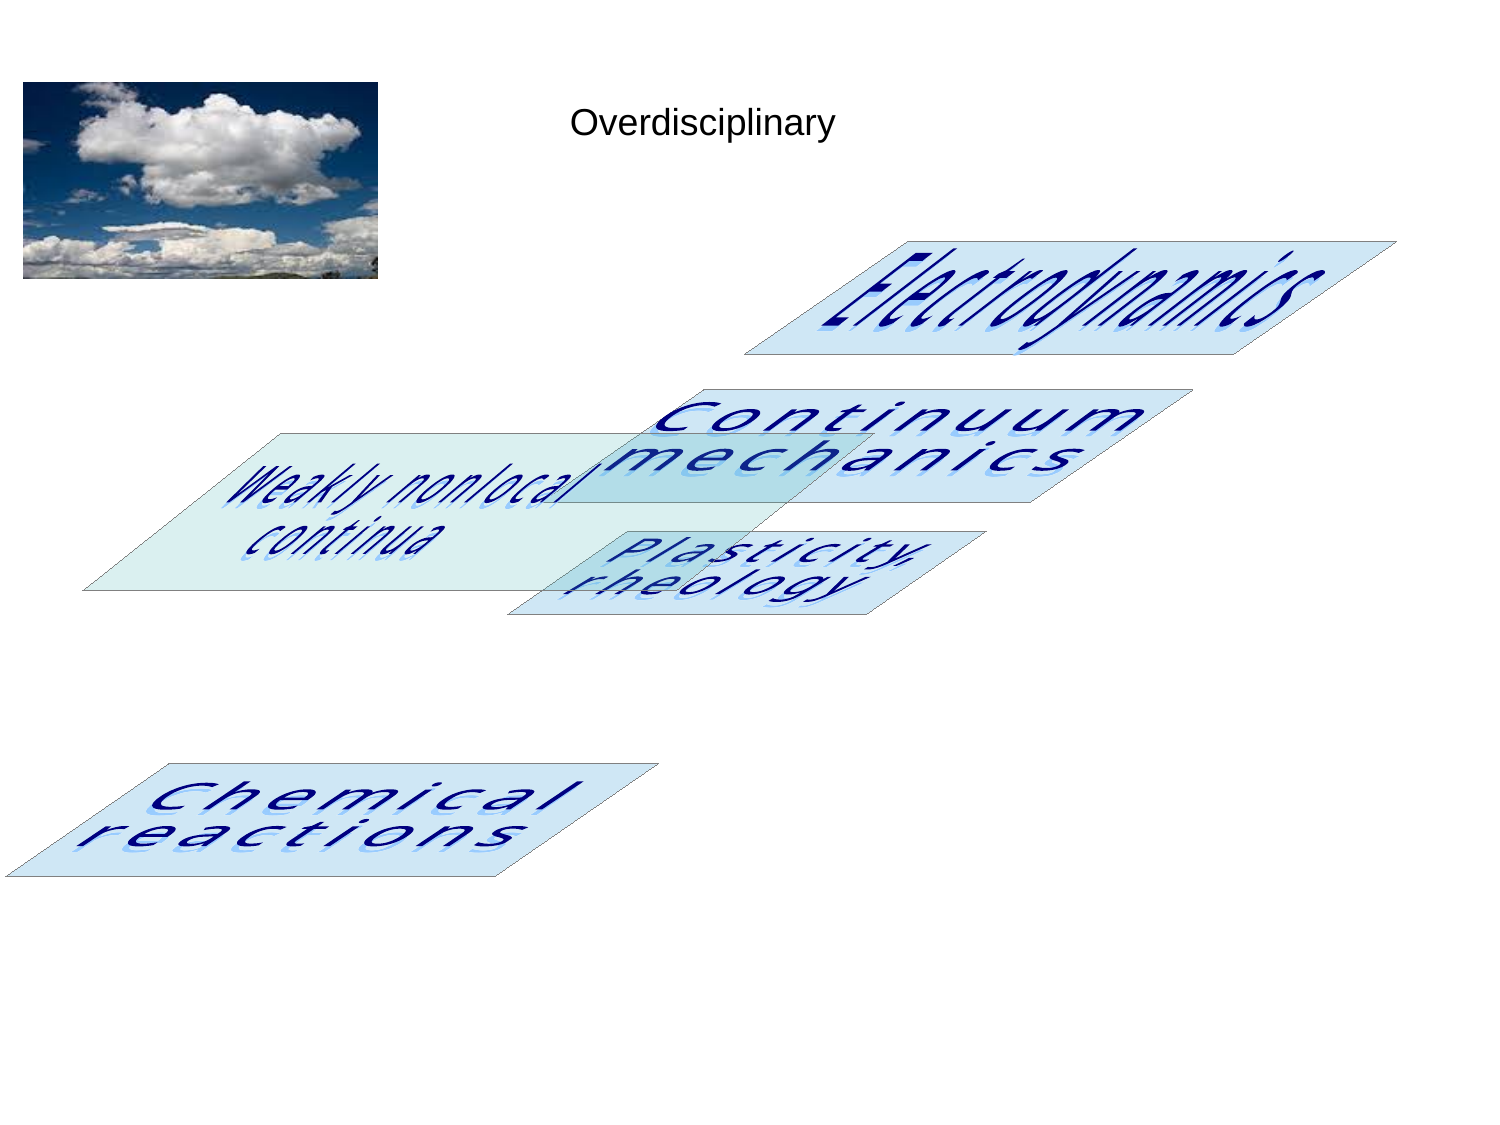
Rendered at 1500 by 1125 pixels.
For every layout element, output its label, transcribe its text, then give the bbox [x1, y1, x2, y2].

text_box [744, 241, 1397, 355]
text_box C o n t i n u u m m e c h a n i c s [955, 409, 1012, 432]
text_box E l e c t r o d y n a m i c s [937, 258, 1026, 327]
text_box [5, 763, 659, 877]
text_box C h e m i c a l r e a c t i o n s [323, 826, 360, 847]
text_box W e a k l y n o n l o c a l c o n t i n u a [380, 526, 424, 555]
text_box C h e m i c a l r e a c t i o n s [76, 826, 130, 847]
text_box W e a k l y n o n l o c a l c o n t i n u a [262, 474, 301, 504]
text_box W e a k l y n o n l o c a l c o n t i n u a [284, 474, 325, 504]
text_box P l a s t i c i t y, r h e o l o g y [855, 540, 894, 563]
text_box W e a k l y n o n l o c a l c o n t i n u a [246, 525, 286, 555]
text_box C h e m i c a l r e a c t i o n s [396, 789, 433, 810]
text_box C o n t i n u u m m e c h a n i c s [656, 401, 722, 432]
text_box E l e c t r o d y n a m i c s [1219, 270, 1298, 327]
text_box W e a k l y n o n l o c a l c o n t i n u a [404, 525, 445, 555]
text_box C h e m i c a l r e a c t i o n s [286, 821, 330, 847]
text_box C o n t i n u u m m e c h a n i c s [711, 409, 761, 432]
text_box W e a k l y n o n l o c a l c o n t i n u a [386, 474, 430, 503]
text_box E l e c t r o d y n a m i c s [1243, 270, 1325, 327]
text_box W e a k l y n o n l o c a l c o n t i n u a [306, 463, 356, 503]
text_box E l e c t r o d y n a m i c s [1118, 270, 1199, 327]
text_box W e a k l y n o n l o c a l c o n t i n u a [331, 463, 381, 503]
text_box C h e m i c a l r e a c t i o n s [268, 789, 316, 810]
text_box W e a k l y n o n l o c a l c o n t i n u a [416, 474, 455, 504]
text_box C o n t i n u u m m e c h a n i c s [950, 449, 986, 471]
text_box W e a k l y n o n l o c a l c o n t i n u a [269, 525, 308, 555]
text_box C o n t i n u u m m e c h a n i c s [859, 409, 896, 431]
text_box P l a s t i c i t y, r h e o l o g y [799, 543, 842, 563]
picture [23, 82, 378, 279]
text_box C h e m i c a l r e a c t i o n s [482, 789, 535, 810]
text_box C o n t i n u u m m e c h a n i c s [841, 448, 893, 471]
text_box P l a s t i c i t y, r h e o l o g y [679, 576, 721, 595]
text_box C o n t i n u u m m e c h a n i c s [1031, 448, 1085, 471]
text_box P l a s t i c i t y, r h e o l o g y [803, 576, 871, 602]
text_box E l e c t r o d y n a m i c s [990, 270, 1068, 327]
text_box C o n t i n u u m m e c h a n i c s [762, 409, 820, 431]
text_box C o n t i n u u m m e c h a n i c s [893, 448, 950, 471]
text_box W e a k l y n o n l o c a l c o n t i n u a [510, 474, 550, 504]
text_box W e a k l y n o n l o c a l c o n t i n u a [334, 526, 371, 554]
text_box C h e m i c a l r e a c t i o n s [178, 826, 231, 847]
text_box E l e c t r o d y n a m i c s [958, 270, 1044, 326]
text_box E l e c t r o d y n a m i c s [1017, 271, 1141, 350]
text_box W e a k l y n o n l o c a l c o n t i n u a [437, 474, 482, 503]
text_box Overdisciplinary [555, 94, 851, 152]
text_box C h e m i c a l r e a c t i o n s [236, 825, 287, 847]
text_box P l a s t i c i t y, r h e o l o g y [746, 540, 785, 563]
text_box E l e c t r o d y n a m i c s [1193, 271, 1269, 326]
text_box [82, 389, 1193, 615]
text_box C o n t i n u u m m e c h a n i c s [989, 448, 1039, 471]
text_box E l e c t r o d y n a m i c s [821, 252, 933, 326]
text_box E l e c t r o d y n a m i c s [1147, 270, 1248, 326]
text_box C h e m i c a l r e a c t i o n s [364, 826, 414, 847]
text_box C h e m i c a l r e a c t i o n s [436, 789, 487, 810]
text_box E l e c t r o d y n a m i c s [1082, 270, 1168, 326]
text_box W e a k l y n o n l o c a l c o n t i n u a [553, 463, 603, 503]
text_box C h e m i c a l r e a c t i o n s [535, 781, 584, 810]
text_box P l a s t i c i t y, r h e o l o g y [714, 569, 761, 595]
text_box E l e c t r o d y n a m i c s [852, 248, 958, 326]
text_box W e a k l y n o n l o c a l c o n t i n u a [350, 525, 395, 554]
text_box C h e m i c a l r e a c t i o n s [473, 826, 529, 847]
text_box W e a k l y n o n l o c a l c o n t i n u a [530, 474, 571, 504]
text_box E l e c t r o d y n a m i c s [1022, 248, 1138, 327]
text_box P l a s t i c i t y, r h e o l o g y [713, 544, 754, 563]
text_box E l e c t r o d y n a m i c s [910, 270, 989, 327]
text_box W e a k l y n o n l o c a l c o n t i n u a [226, 466, 293, 503]
text_box C h e m i c a l r e a c t i o n s [152, 782, 219, 810]
text_box C h e m i c a l r e a c t i o n s [415, 826, 474, 847]
text_box C h e m i c a l r e a c t i o n s [127, 826, 176, 847]
text_box W e a k l y n o n l o c a l c o n t i n u a [330, 475, 394, 515]
text_box C o n t i n u u m m e c h a n i c s [893, 409, 950, 431]
text_box P l a s t i c i t y, r h e o l o g y [864, 544, 932, 570]
text_box W e a k l y n o n l o c a l c o n t i n u a [290, 525, 335, 554]
text_box W e a k l y n o n l o c a l c o n t i n u a [319, 520, 360, 555]
text_box E l e c t r o d y n a m i c s [878, 270, 956, 327]
text_box W e a k l y n o n l o c a l c o n t i n u a [484, 474, 523, 504]
text_box W e a k l y n o n l o c a l c o n t i n u a [463, 463, 514, 503]
text_box C o n t i n u u m m e c h a n i c s [1012, 409, 1070, 432]
text_box C h e m i c a l r e a c t i o n s [202, 781, 260, 810]
text_box P l a s t i c i t y, r h e o l o g y [743, 576, 785, 595]
text_box P l a s t i c i t y, r h e o l o g y [768, 576, 832, 602]
text_box C o n t i n u u m m e c h a n i c s [824, 404, 867, 432]
text_box C o n t i n u u m m e c h a n i c s [1064, 409, 1145, 431]
text_box C h e m i c a l r e a c t i o n s [316, 789, 399, 810]
